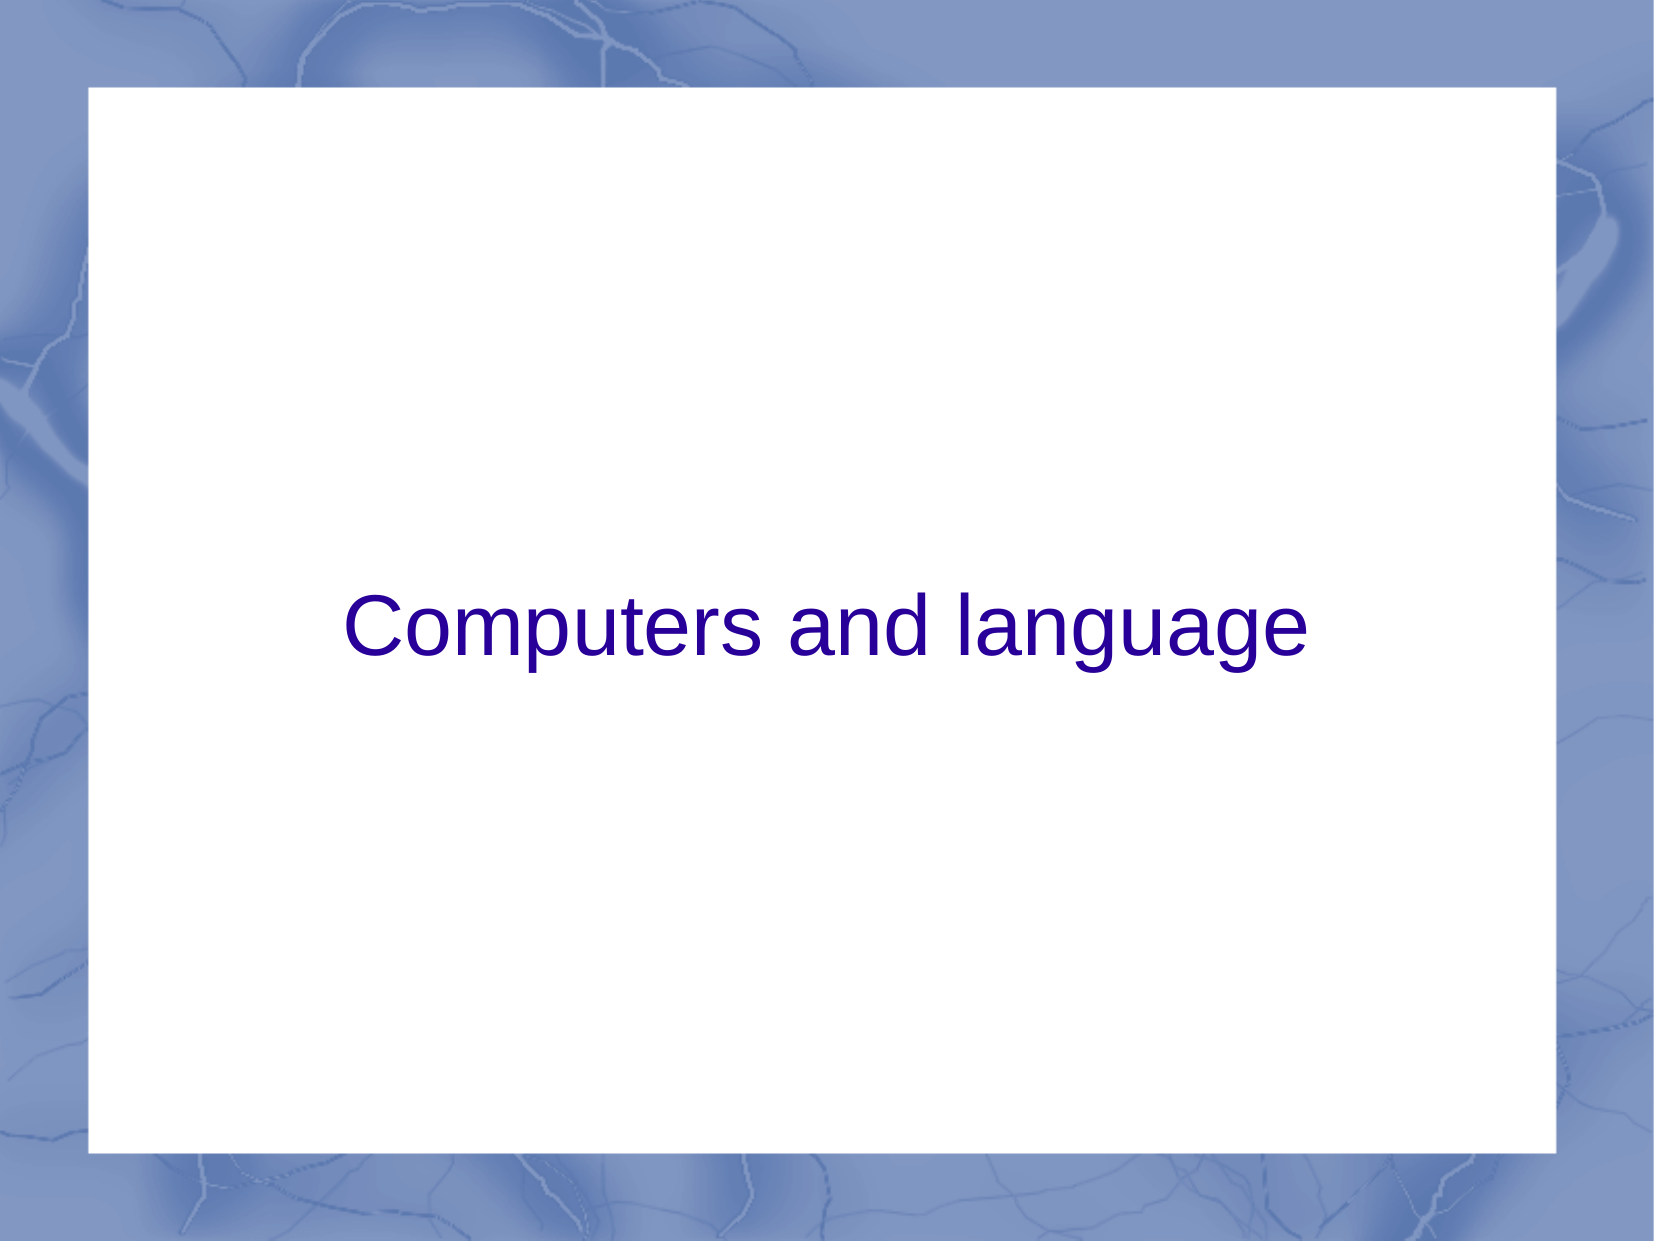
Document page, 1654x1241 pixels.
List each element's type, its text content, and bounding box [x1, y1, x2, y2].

title Computers and language [118, 521, 1536, 729]
picture [0, 0, 1654, 1241]
